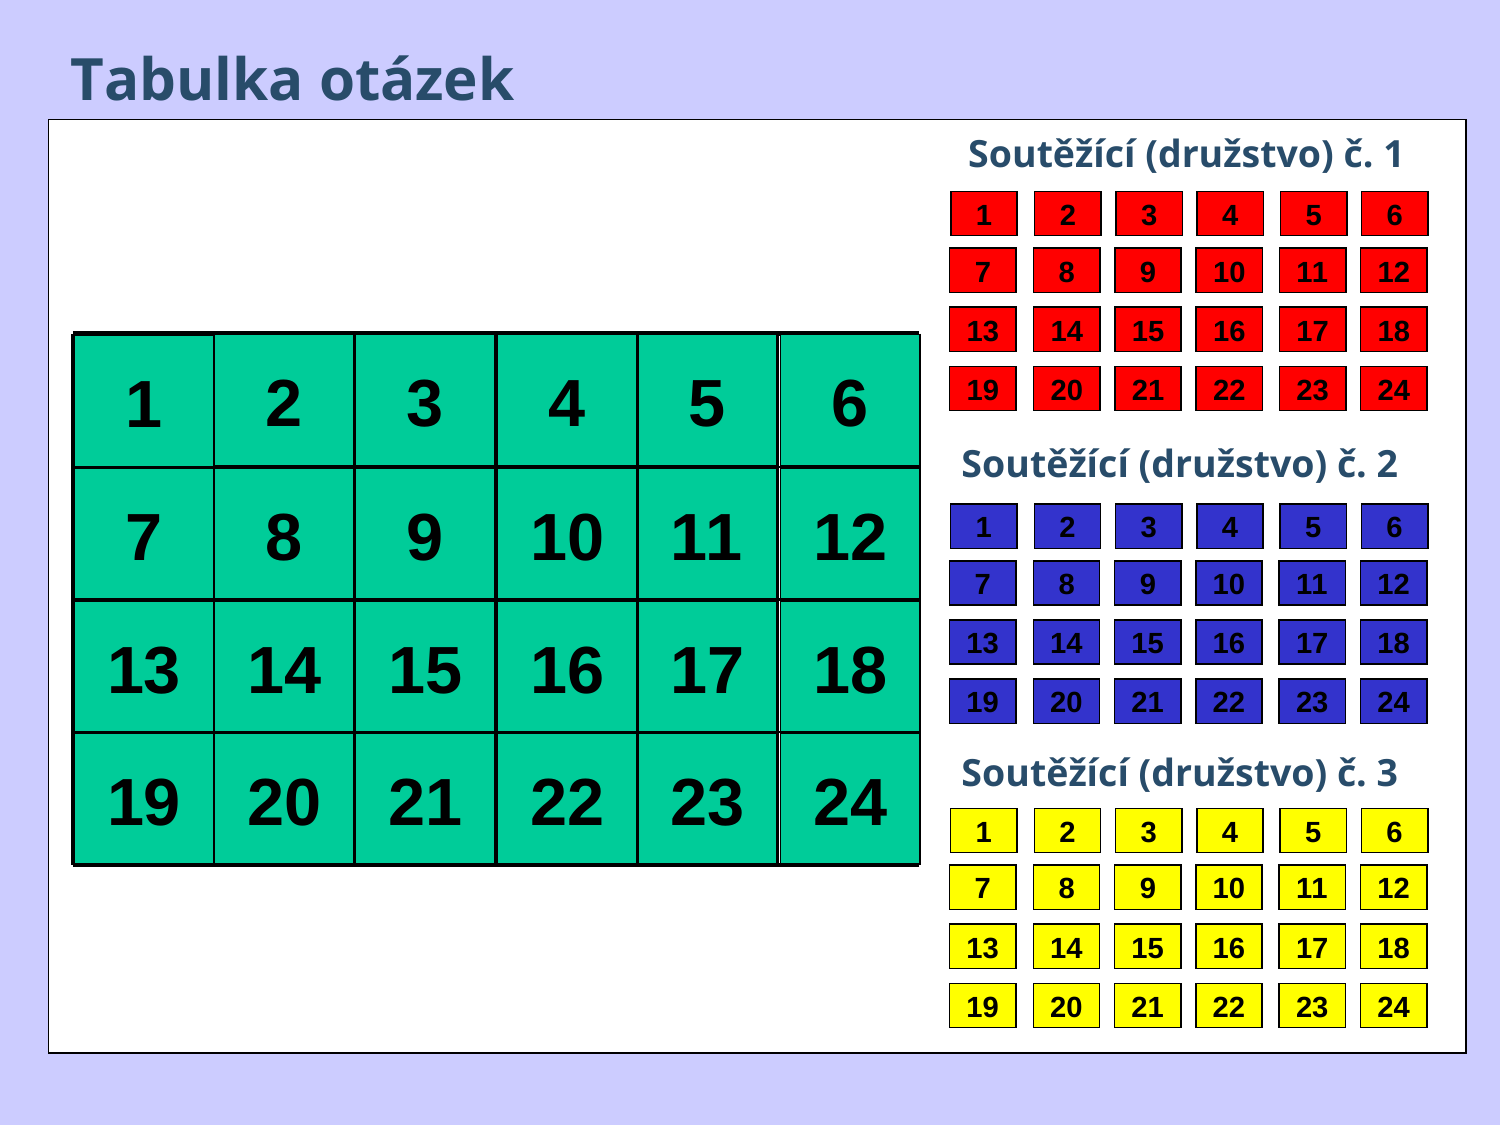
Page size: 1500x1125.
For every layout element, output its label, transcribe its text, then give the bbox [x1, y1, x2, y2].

table_cell 18 [1356, 918, 1438, 977]
text_box 17 [1279, 620, 1346, 665]
text_box 9 [1114, 248, 1182, 293]
text_box 2 [214, 334, 354, 466]
table_header 1 [942, 799, 1024, 859]
table_header 1 [942, 495, 1024, 554]
text_box 11 [1279, 248, 1346, 293]
table_cell 24 [1356, 673, 1438, 732]
table_header 3 [1110, 495, 1190, 554]
text_box 12 [1360, 865, 1427, 910]
text_box 8 [1033, 560, 1100, 606]
text_box 11 [1279, 560, 1346, 606]
text_box 22 [1195, 679, 1263, 724]
text_box 14 [1033, 307, 1100, 352]
text_box 14 [214, 601, 354, 733]
text_box 21 [1114, 983, 1181, 1028]
table_header 2 [1024, 495, 1110, 554]
text_box 20 [1033, 679, 1100, 724]
text_box 3 [1115, 191, 1183, 236]
table_cell 15 [1110, 614, 1190, 673]
table_cell 19 [942, 360, 1024, 419]
table_cell 12 [1356, 554, 1438, 614]
text_box 23 [1279, 366, 1346, 411]
text_box 1 [950, 191, 1018, 236]
table_cell 10 [1190, 859, 1272, 918]
text_box Soutěžící (družstvo) č. 2 [946, 444, 1455, 492]
text_box 24 [1360, 679, 1427, 724]
text_box Tabulka otázek [55, 38, 1391, 133]
text_box 22 [1196, 366, 1263, 411]
table_cell 24 [1356, 977, 1438, 1036]
table_cell 13 [942, 918, 1024, 977]
text_box 3 [1115, 504, 1182, 549]
text_box 11 [637, 467, 778, 599]
text_box 19 [949, 983, 1016, 1028]
table_cell 22 [1190, 977, 1272, 1036]
text_box 4 [1197, 191, 1264, 236]
table_cell 7 [942, 242, 1024, 301]
table_cell 10 [1190, 242, 1272, 301]
table_cell 20 [1024, 673, 1110, 732]
text_box 9 [355, 467, 496, 599]
text_box 5 [1280, 504, 1347, 549]
text_box 18 [780, 601, 920, 733]
text_box 17 [1279, 924, 1346, 969]
table_cell 14 [1024, 301, 1107, 360]
text_box 6 [1361, 808, 1428, 853]
text_box 10 [1196, 248, 1263, 293]
text_box 2 [1034, 191, 1102, 236]
table_cell 9 [1110, 554, 1190, 614]
table_header 3 [1107, 183, 1190, 242]
text_box 4 [497, 334, 637, 466]
text_box 1 [74, 335, 214, 467]
text_box 23 [637, 733, 778, 865]
text_box 19 [949, 679, 1016, 724]
text_box 7 [949, 560, 1016, 606]
text_box 15 [1114, 620, 1181, 665]
table_cell 17 [1272, 614, 1356, 673]
text_box 4 [1196, 504, 1264, 549]
text_box 7 [949, 248, 1017, 293]
text_box 13 [949, 620, 1016, 665]
text_box 16 [1195, 924, 1263, 969]
text_box 9 [1114, 865, 1181, 910]
text_box 21 [1114, 366, 1182, 411]
text_box 13 [949, 307, 1017, 352]
table_cell 19 [942, 977, 1024, 1036]
table_cell 11 [1272, 859, 1356, 918]
table_cell 21 [1110, 977, 1190, 1036]
table_header 2 [1024, 799, 1110, 859]
text_box 20 [1033, 983, 1100, 1028]
table_header 5 [1272, 495, 1356, 554]
text_box 9 [1114, 560, 1181, 606]
table_cell 14 [1024, 614, 1110, 673]
text_box 23 [1279, 983, 1346, 1028]
table_header 5 [1272, 183, 1356, 242]
table_cell 22 [1190, 360, 1272, 419]
table_cell 15 [1110, 918, 1190, 977]
text_box 20 [1033, 366, 1100, 411]
text_box 12 [780, 467, 920, 599]
table_cell 11 [1272, 242, 1356, 301]
table_cell 13 [942, 614, 1024, 673]
text_box 24 [1360, 983, 1427, 1028]
table_header 6 [1356, 799, 1438, 859]
text_box 22 [1195, 983, 1263, 1028]
table_cell 22 [1190, 673, 1272, 732]
text_box 16 [1195, 620, 1263, 665]
table_cell 14 [1024, 918, 1110, 977]
text_box 3 [355, 334, 496, 466]
text_box 12 [1360, 560, 1427, 606]
table_header 3 [1110, 799, 1190, 859]
text_box 2 [1034, 504, 1101, 549]
text_box 5 [637, 334, 778, 466]
table_header 5 [1272, 799, 1356, 859]
table_cell 13 [942, 301, 1024, 360]
table_cell 17 [1272, 301, 1356, 360]
text_box Soutěžící (družstvo) č. 1 [953, 134, 1462, 182]
table_header 6 [1356, 183, 1438, 242]
table_cell 21 [1110, 673, 1190, 732]
text_box 2 [1034, 808, 1101, 853]
text_box 5 [1280, 808, 1347, 853]
text_box Soutěžící (družstvo) č. 3 [946, 752, 1455, 801]
table_cell 24 [1356, 360, 1438, 419]
table_cell 23 [1272, 977, 1356, 1036]
table_cell 8 [1024, 554, 1110, 614]
table_cell 11 [1272, 554, 1356, 614]
text_box 15 [1114, 924, 1181, 969]
text_box 12 [1360, 248, 1428, 293]
table_cell 9 [1107, 242, 1190, 301]
text_box 7 [949, 865, 1016, 910]
text_box 21 [1114, 679, 1181, 724]
text_box 13 [74, 601, 214, 733]
table_cell 23 [1272, 673, 1356, 732]
table_cell 7 [942, 859, 1024, 918]
text_box 10 [1195, 865, 1263, 910]
text_box 16 [1196, 307, 1263, 352]
table_header 4 [1190, 799, 1272, 859]
table_cell 8 [1024, 859, 1110, 918]
text_box 14 [1033, 924, 1100, 969]
table_cell 23 [1272, 360, 1356, 419]
text_box 8 [214, 467, 354, 599]
table_cell 20 [1024, 360, 1107, 419]
table_header 1 [942, 183, 1024, 242]
text_box 18 [1360, 307, 1428, 352]
text_box 3 [1115, 808, 1182, 853]
text_box 20 [214, 733, 354, 865]
text_box 6 [1361, 191, 1429, 236]
table_cell 12 [1356, 859, 1438, 918]
text_box 19 [74, 733, 214, 865]
text_box [48, 119, 1467, 1053]
table_cell 16 [1190, 301, 1272, 360]
table_header 4 [1190, 495, 1272, 554]
text_box 18 [1360, 620, 1427, 665]
table_cell 20 [1024, 977, 1110, 1036]
text_box 10 [497, 467, 637, 599]
text_box 13 [949, 924, 1016, 969]
text_box 8 [1033, 248, 1100, 293]
table_cell 16 [1190, 614, 1272, 673]
table_cell 8 [1024, 242, 1107, 301]
table_header 2 [1024, 183, 1107, 242]
table_cell 19 [942, 673, 1024, 732]
table_cell 15 [1107, 301, 1190, 360]
text_box 1 [950, 808, 1017, 853]
text_box 18 [1360, 924, 1427, 969]
table_cell 16 [1190, 918, 1272, 977]
text_box 15 [355, 601, 496, 733]
text_box 15 [1114, 307, 1182, 352]
text_box 14 [1033, 620, 1100, 665]
text_box 22 [497, 733, 637, 865]
text_box 21 [355, 733, 496, 865]
table_header 4 [1190, 183, 1272, 242]
table_cell 9 [1110, 859, 1190, 918]
text_box 6 [1361, 504, 1428, 549]
text_box 19 [949, 366, 1017, 411]
text_box 16 [497, 601, 637, 733]
table_cell 12 [1356, 242, 1438, 301]
text_box 17 [1279, 307, 1346, 352]
text_box 8 [1033, 865, 1100, 910]
table_cell 18 [1356, 301, 1438, 360]
table_cell 21 [1107, 360, 1190, 419]
text_box 4 [1196, 808, 1264, 853]
text_box 6 [780, 334, 920, 466]
text_box 10 [1195, 560, 1263, 606]
table_cell 18 [1356, 614, 1438, 673]
text_box 24 [1360, 366, 1428, 411]
table_cell 17 [1272, 918, 1356, 977]
text_box 17 [637, 601, 778, 733]
text_box 5 [1280, 191, 1347, 236]
text_box 7 [74, 467, 214, 599]
text_box 24 [780, 733, 920, 865]
table_cell 7 [942, 554, 1024, 614]
text_box 1 [950, 504, 1017, 549]
text_box 23 [1279, 679, 1346, 724]
text_box 11 [1279, 865, 1346, 910]
table_header 6 [1356, 495, 1438, 554]
table_cell 10 [1190, 554, 1272, 614]
